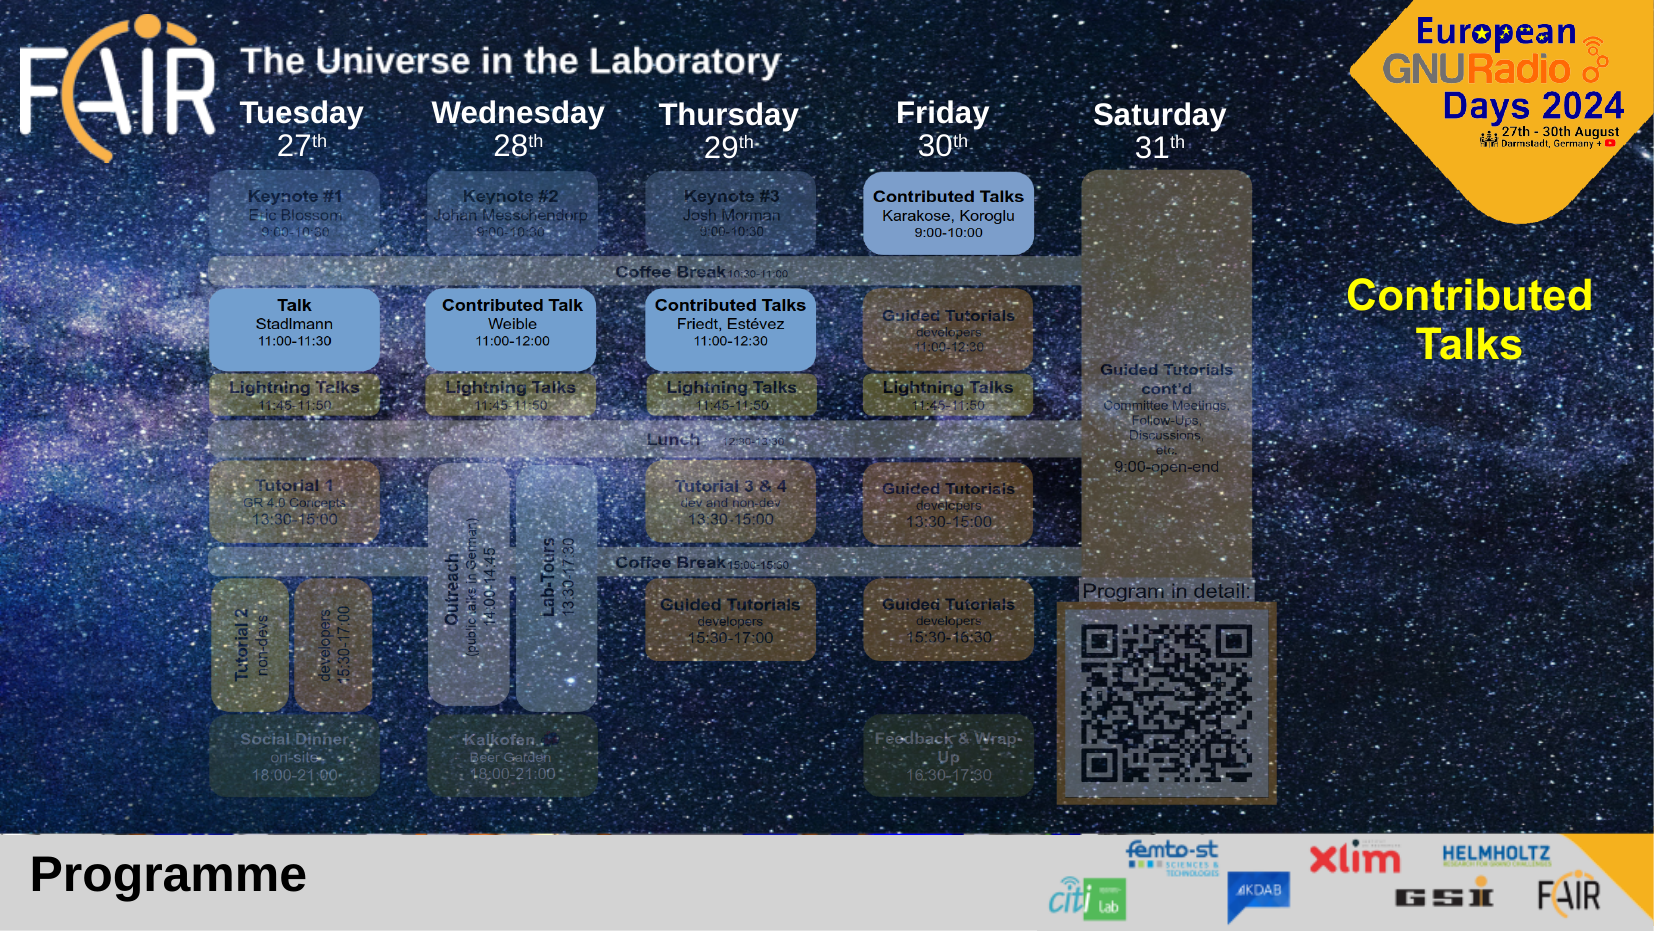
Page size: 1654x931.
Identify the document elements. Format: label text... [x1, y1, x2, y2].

text_box Saturday 31th [1069, 99, 1251, 183]
title Programme [29, 832, 1518, 917]
picture [0, 0, 1654, 931]
text_box Friday 30th [859, 97, 1027, 156]
text_box Wednesday 28th [409, 95, 628, 183]
text_box Contributed Talks [1331, 263, 1609, 377]
text_box Tuesday 27th [218, 97, 386, 181]
text_box Thursday 29th [637, 98, 821, 183]
